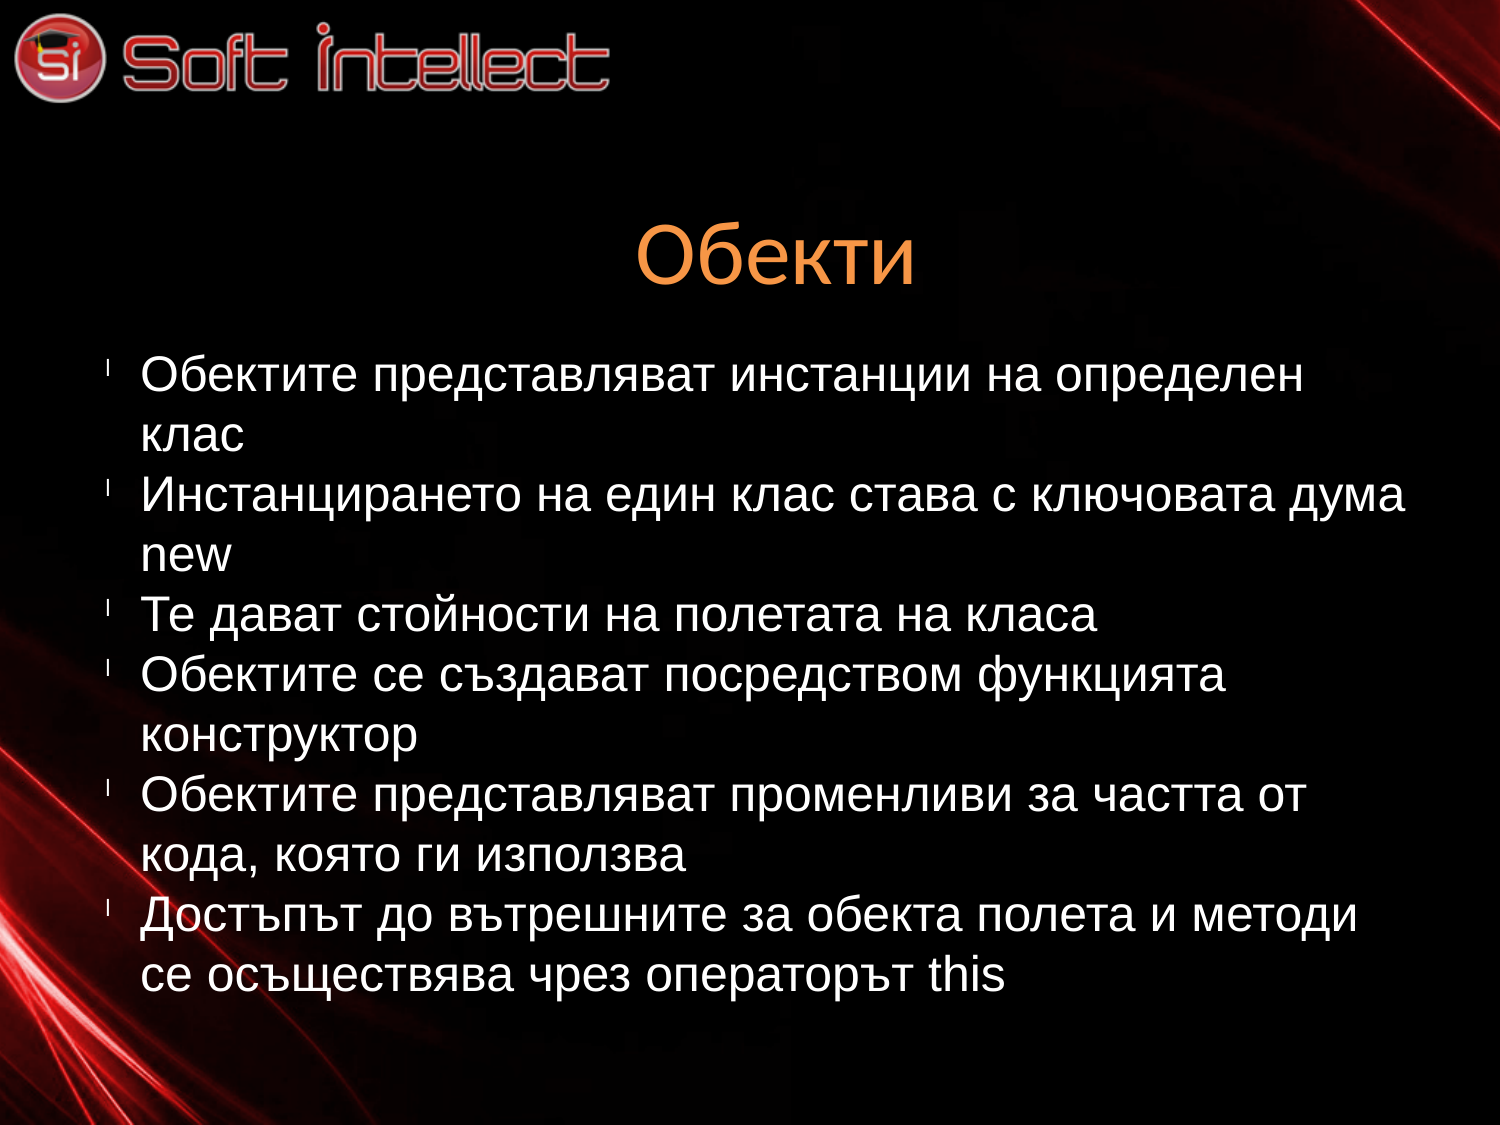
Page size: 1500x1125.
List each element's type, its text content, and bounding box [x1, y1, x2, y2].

picture [0, 0, 1500, 1125]
text_box Обекти [150, 127, 1425, 333]
text_box Обектите представляват инстанции на определен клас Инстанцирането на един клас става с ключовата дума new Те дават стойности на полетата на класа Обектите се създават посредством функцията конструктор Обектите представляват променливи за частта от кода, която ги използва Достъпът до вътрешните за обекта полета и методи се осъществява чрез операторът this [90, 333, 1425, 1081]
